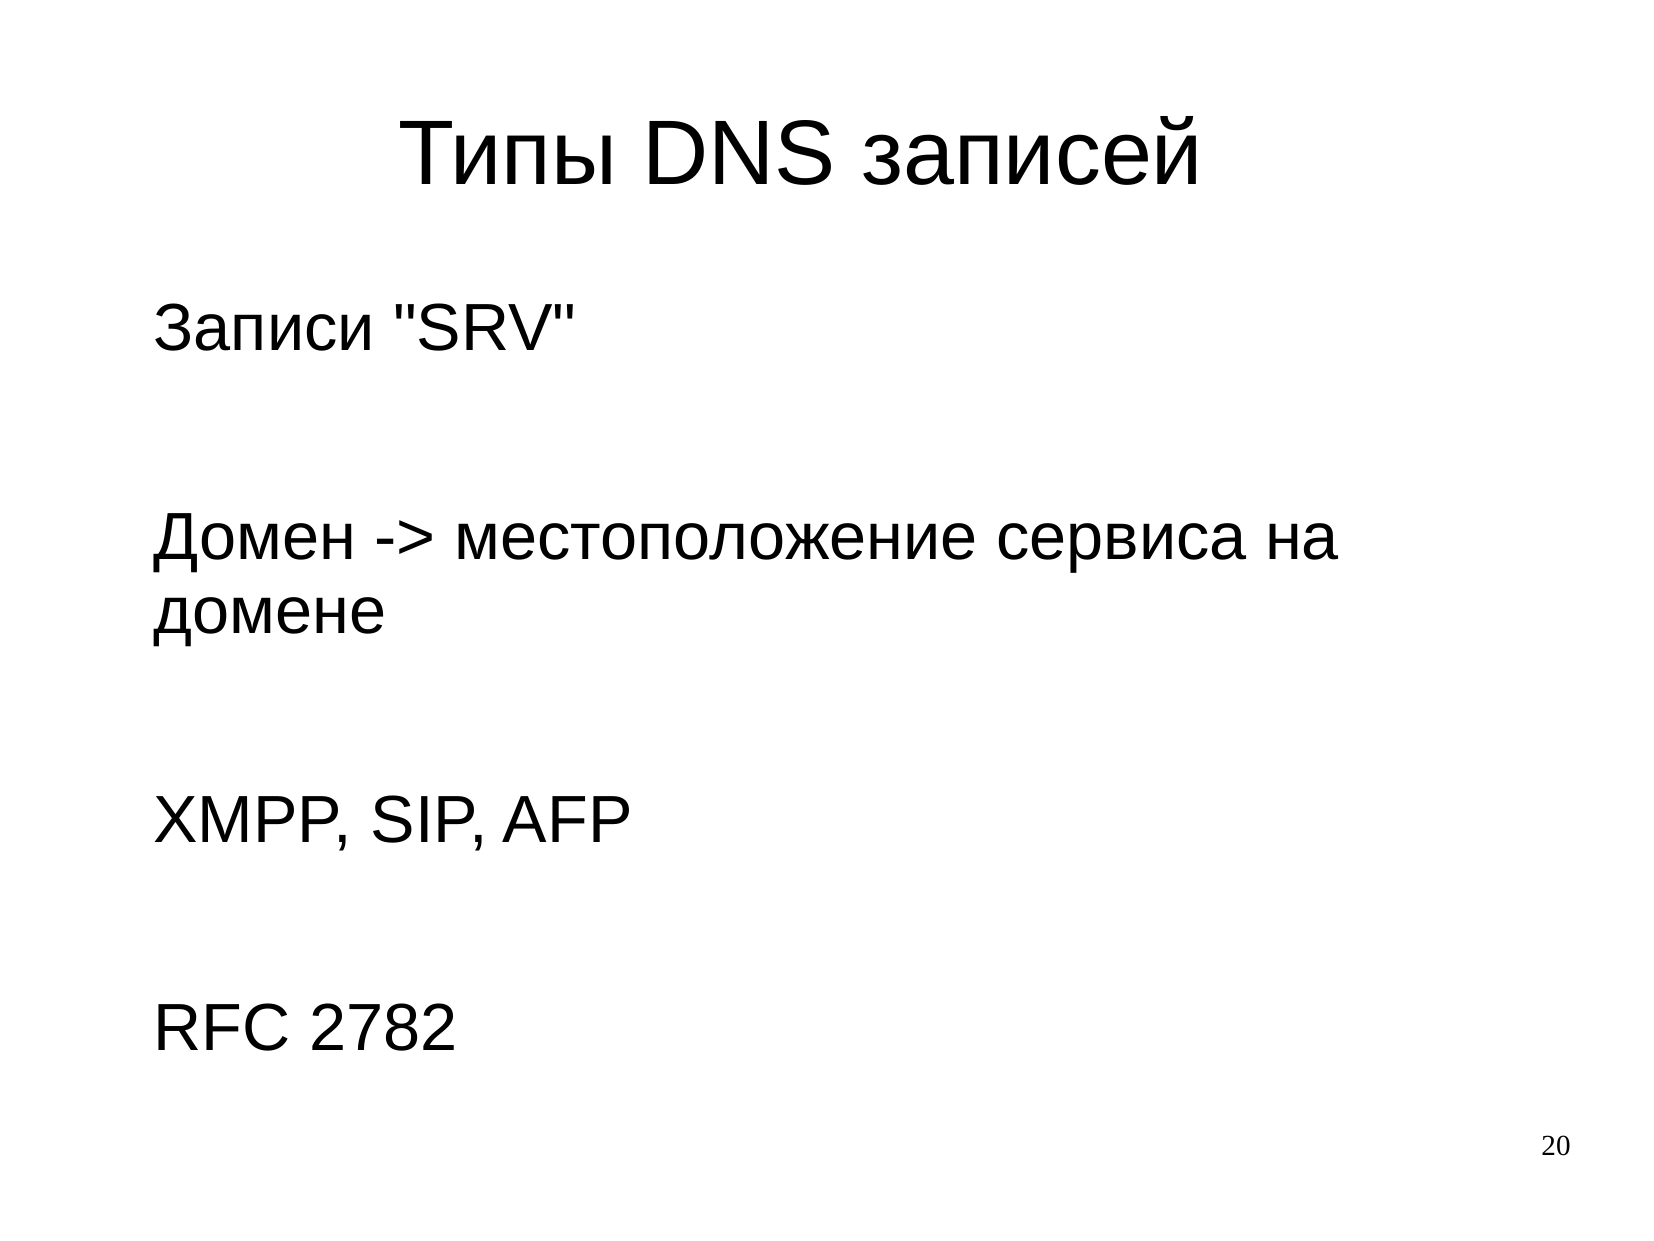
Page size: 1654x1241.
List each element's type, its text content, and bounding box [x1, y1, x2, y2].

list Записи "SRV" Домен -> местоположение сервиса на домене XMPP, SIP, AFP RFC 2782 [82, 290, 1571, 1109]
title Типы DNS записей [82, 49, 1571, 257]
